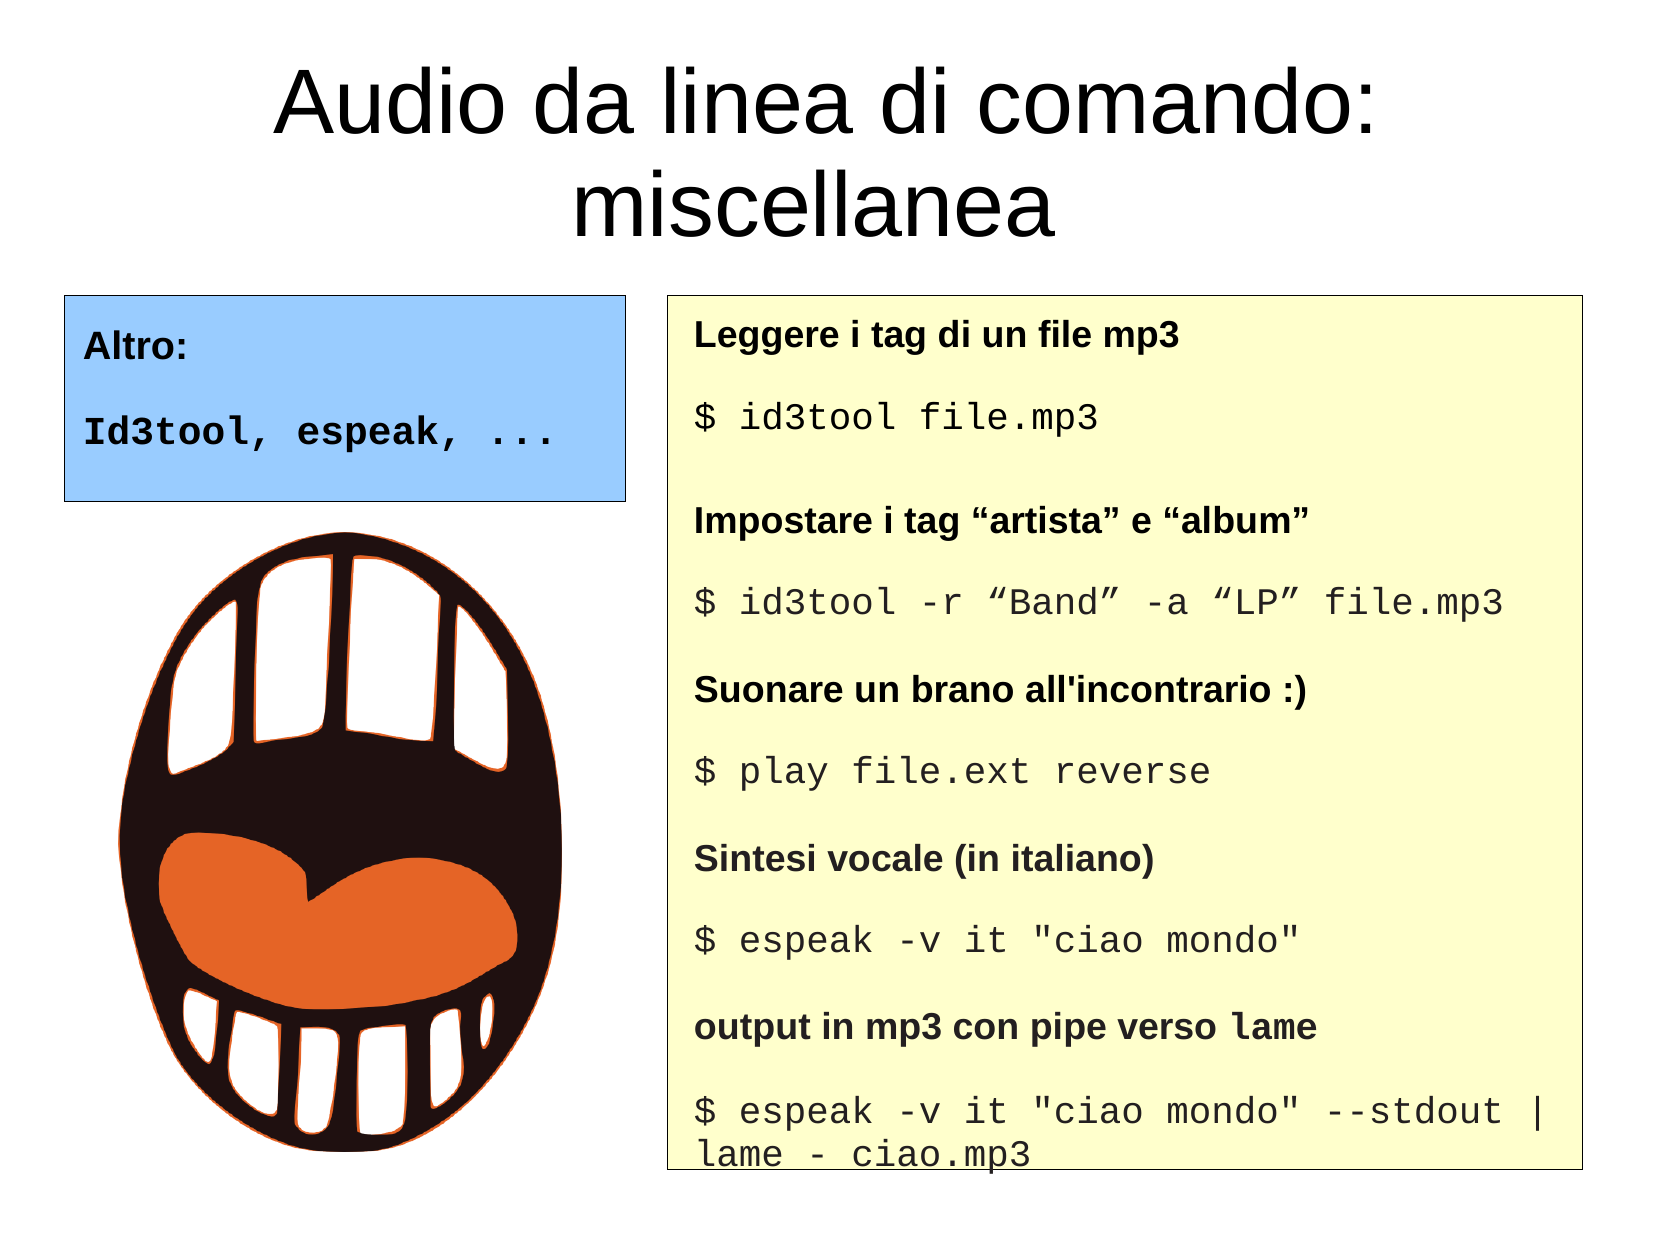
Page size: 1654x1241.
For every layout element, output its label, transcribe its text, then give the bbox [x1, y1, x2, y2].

text_box [64, 295, 626, 502]
title Audio da linea di comando: miscellanea [82, 47, 1571, 259]
text_box [667, 295, 1583, 1170]
picture [118, 532, 562, 1152]
text_box Leggere i tag di un file mp3 $ id3tool file.mp3 Impostare i tag “artista” e “album” $ id3tool -r “Band” -a “LP” file.mp3 Suonare un brano all'incontrario :) $ play file.ext reverse Sintesi vocale (in italiano) $ espeak -v it "ciao mondo" output in mp3 con pipe verso lame $ espeak -v it "ciao mondo" --stdout | lame - ciao.mp3 [679, 306, 1565, 1187]
text_box Altro: Id3tool, espeak, ... [68, 316, 618, 1144]
